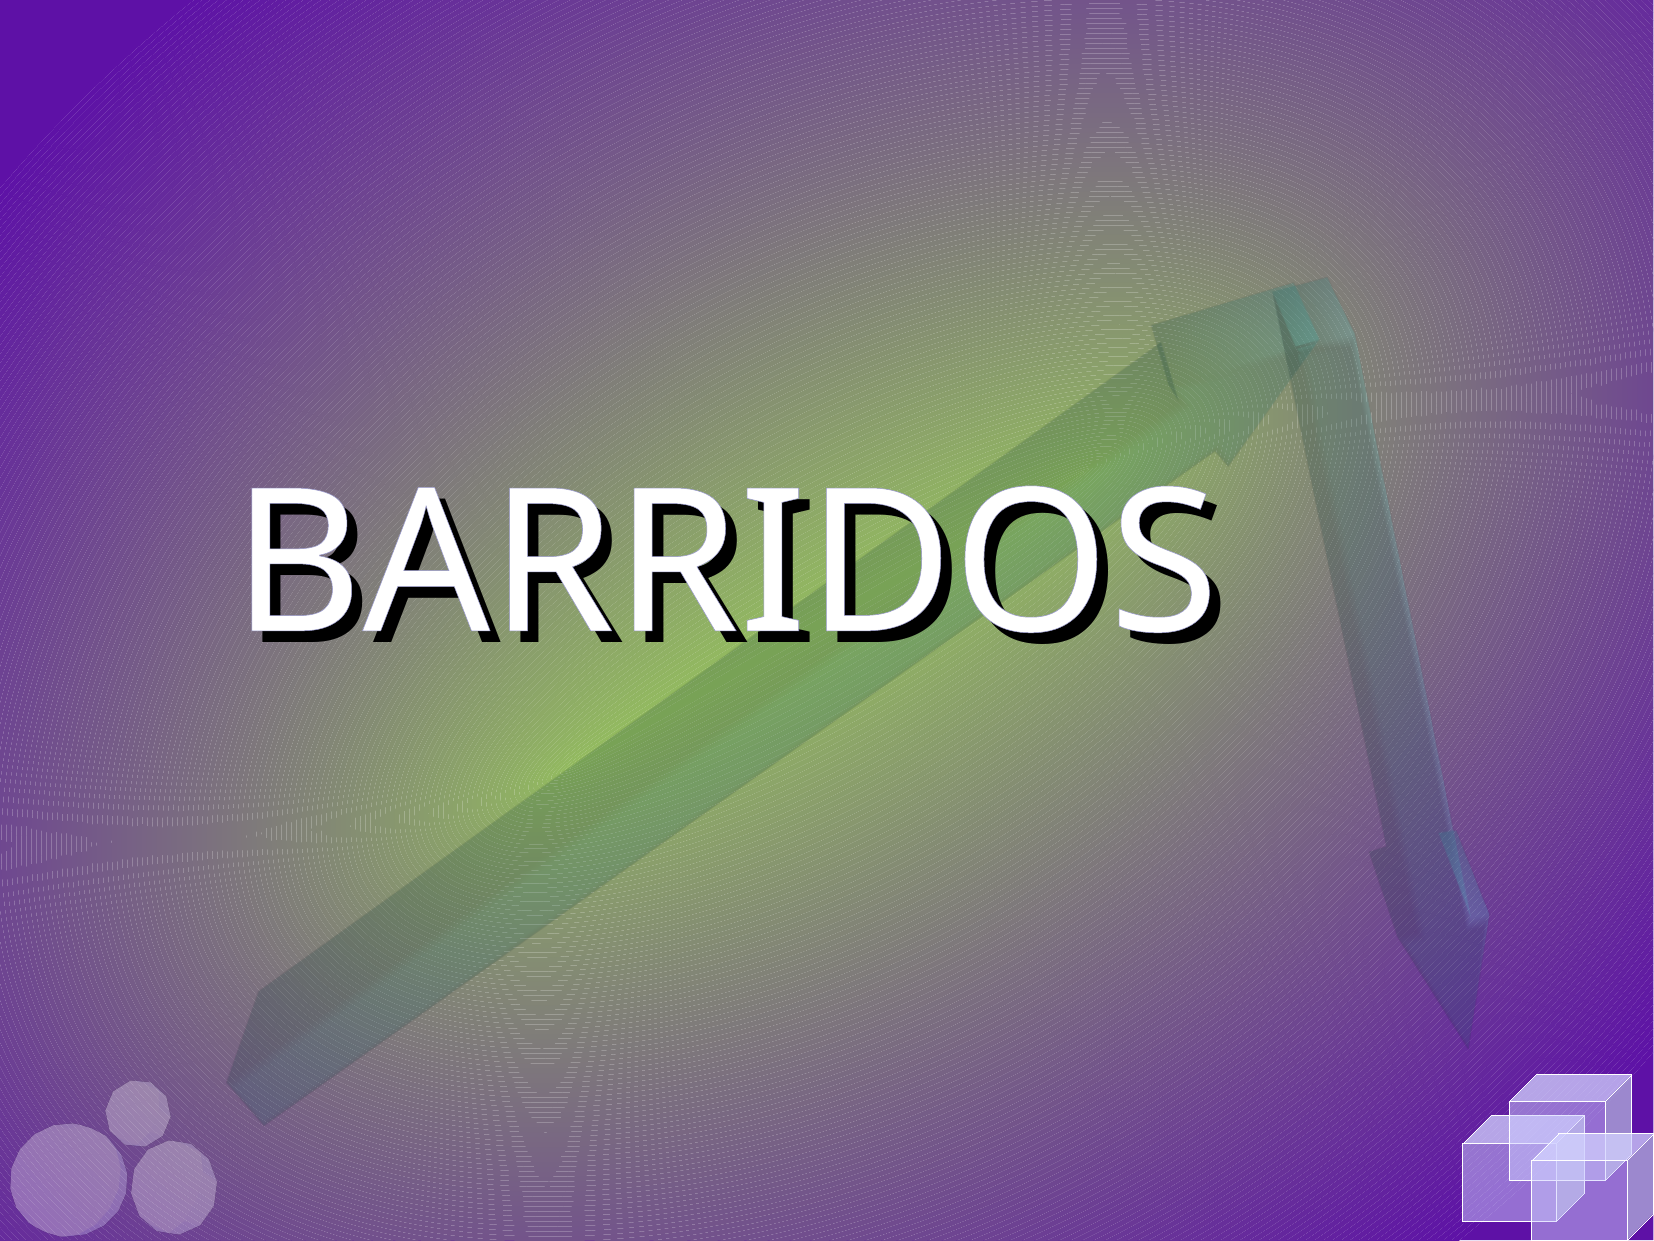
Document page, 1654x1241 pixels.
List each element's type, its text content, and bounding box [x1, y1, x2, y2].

text_box BARRIDOS [217, 409, 1431, 707]
